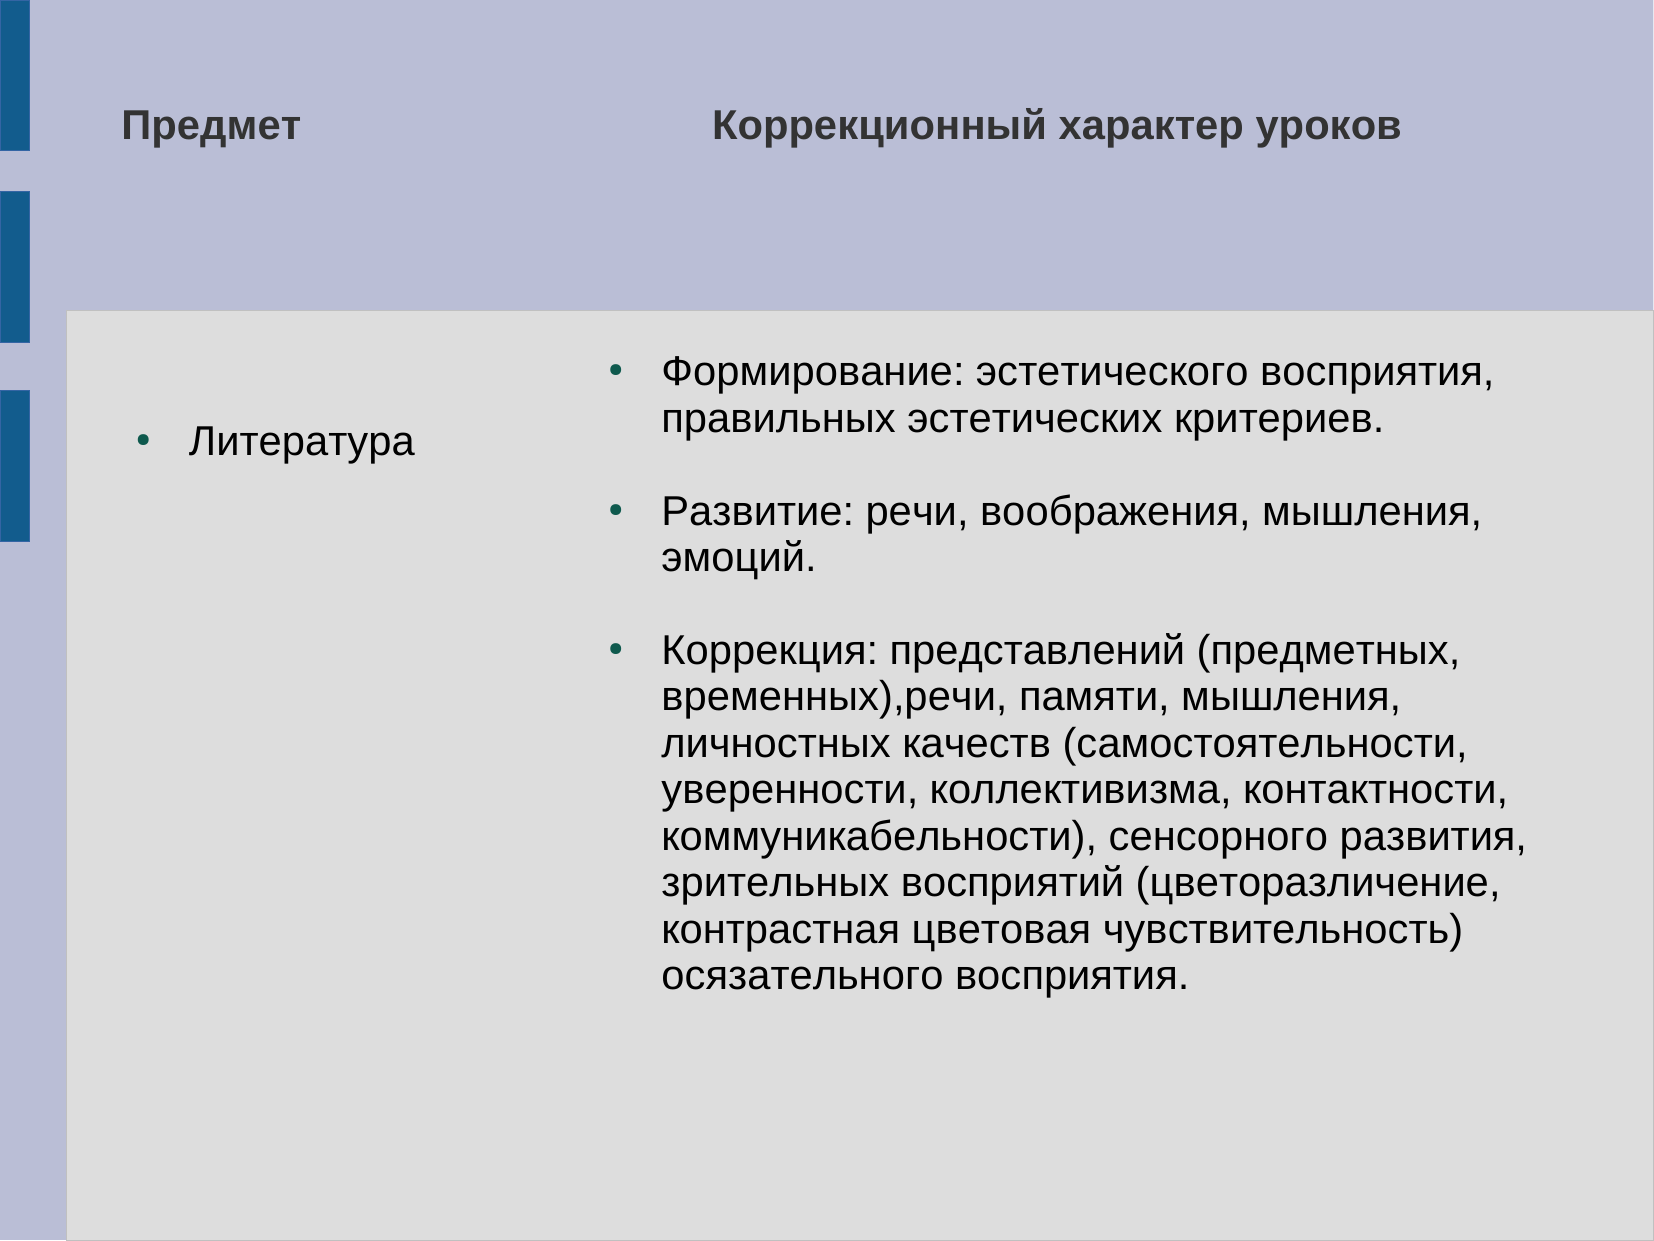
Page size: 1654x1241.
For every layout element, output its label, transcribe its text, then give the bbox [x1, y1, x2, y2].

list Литература [118, 324, 532, 1144]
list Формирование: эстетического восприятия, правильных эстетических критериев. Развитие: речи, воображения, мышления, эмоций. Коррекция: представлений (предметных, временных),речи, памяти, мышления, личностных качеств (самостоятельности, уверенности, коллективизма, контактности, коммуникабельности), сенсорного развития, зрительных восприятий (цветоразличение, контрастная цветовая чувствительность) осязательного восприятия. [590, 347, 1625, 1152]
title Предмет Коррекционный характер уроков [121, 96, 1534, 199]
